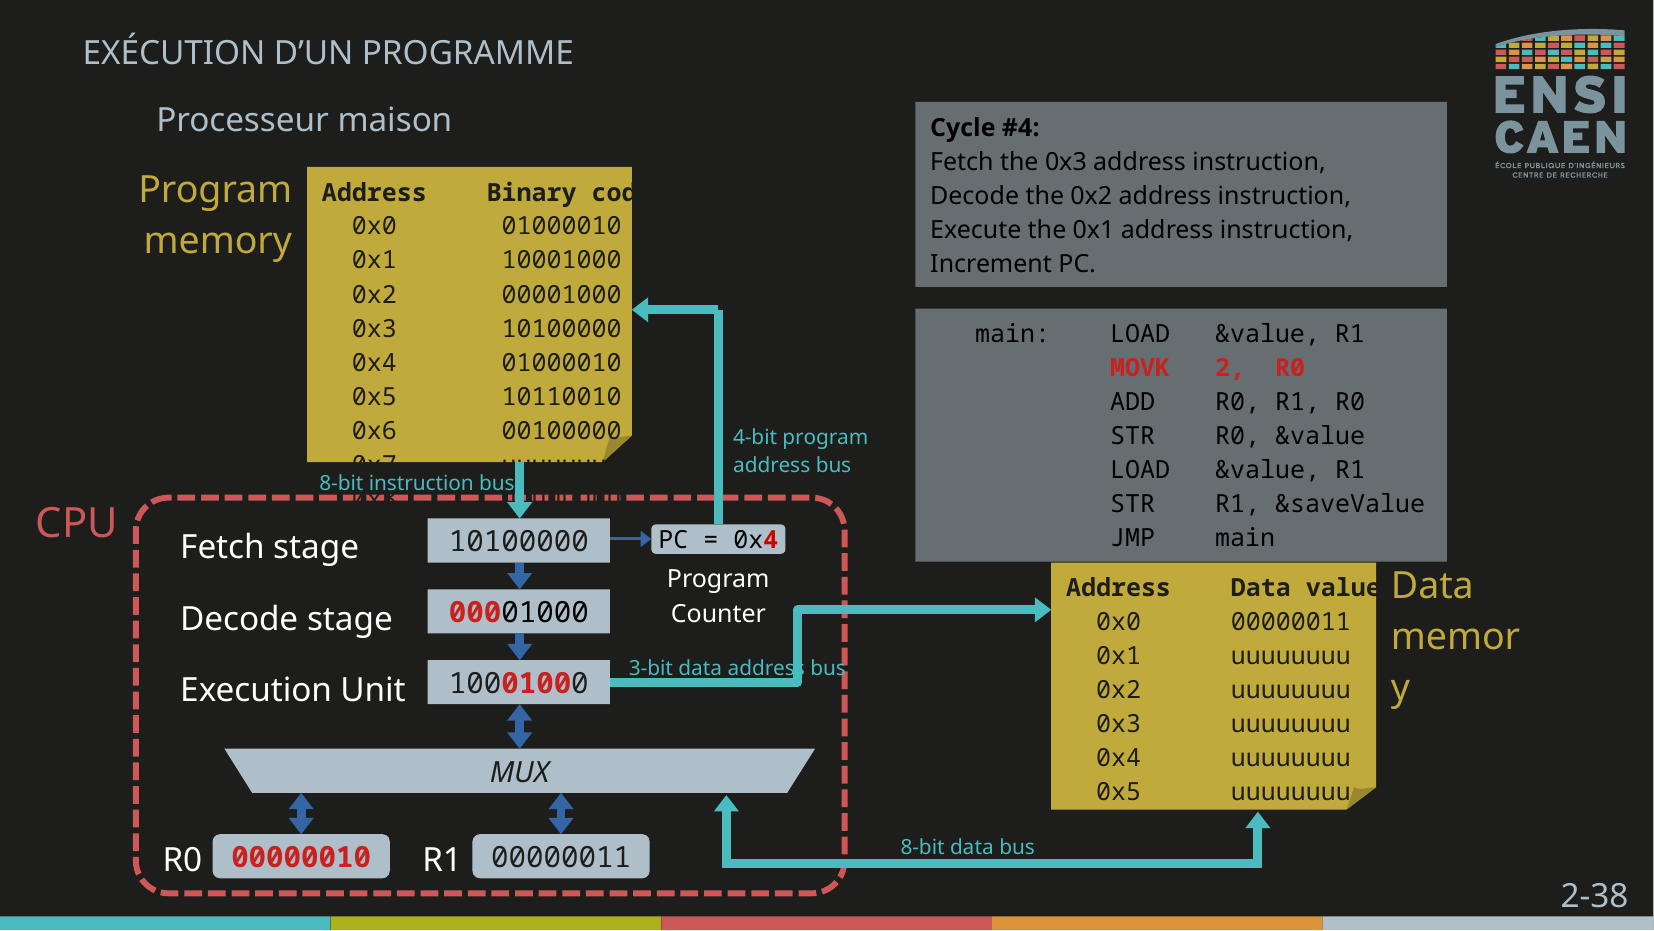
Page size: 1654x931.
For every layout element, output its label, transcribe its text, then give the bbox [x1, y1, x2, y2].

text_box Decode stage [165, 587, 432, 640]
text_box Fetch stage [165, 515, 432, 568]
text_box main: LOAD &value, R1 MOVK 2, R0 ADD R0, R1, R0 STR R0, &value LOAD &value, R1 STR R1, &saveValue JMP main [915, 308, 1447, 499]
text_box Execution Unit [165, 658, 432, 711]
text_box Program Counter [651, 553, 786, 625]
text_box 8-bit data bus [885, 824, 1152, 859]
text_box 00001000 [432, 589, 610, 634]
text_box CPU [17, 485, 136, 548]
text_box 10001000 [432, 660, 610, 705]
text_box Program memory [118, 155, 308, 254]
text_box 3-bit data address bus [614, 645, 880, 684]
text_box PC = 0x4 [651, 524, 786, 554]
text_box Data memory [1375, 550, 1554, 650]
text_box R1 [407, 828, 497, 881]
text_box 4-bit program address bus [718, 414, 886, 477]
text_box MUX [224, 748, 816, 793]
text_box 10100000 [432, 518, 610, 563]
text_box 8-bit instruction bus [304, 460, 540, 502]
text_box Address Binary code 0x0 01000010 0x1 10001000 0x2 00001000 0x3 10100000 0x4 01000010 0x5 10110010 0x6 00100000 0x7 uuuuuuuu 0x8 uuuuuuuu ... [307, 166, 632, 463]
text_box R0 [147, 828, 237, 881]
text_box Address Data value 0x0 00000011 0x1 uuuuuuuu 0x2 uuuuuuuu 0x3 uuuuuuuu 0x4 uuuuuuuu 0x5 uuuuuuuu 0x6 uuuuuuuu 0x7 uuuuuuuu [1051, 562, 1377, 810]
text_box Cycle #4: Fetch the 0x3 address instruction, Decode the 0x2 address instruction, Execute the 0x1 address instruction, Increment PC. [915, 101, 1447, 280]
title EXÉCUTION D’UN PROGRAMME Processeur maison [82, 0, 1467, 148]
text_box 00000011 [497, 834, 650, 879]
text_box 00000010 [237, 834, 390, 879]
